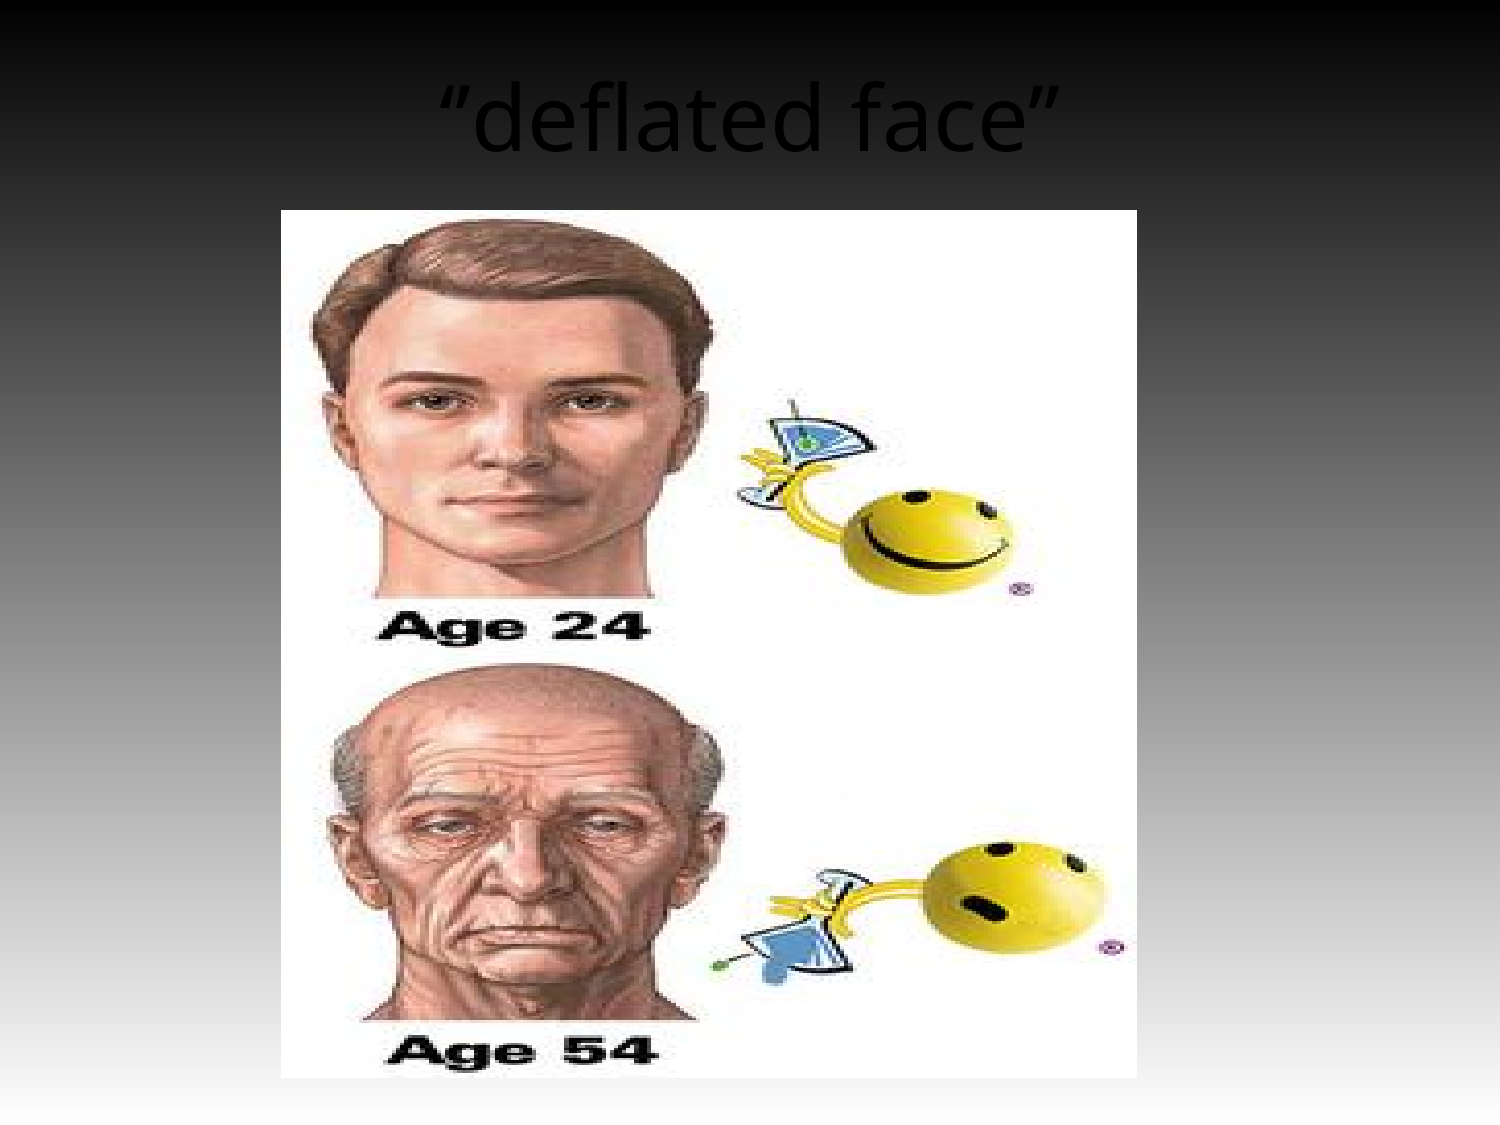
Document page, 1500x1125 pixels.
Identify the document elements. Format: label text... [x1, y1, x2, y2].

title ‘’deflated face’’ [75, 45, 1425, 233]
picture [281, 210, 1137, 1079]
